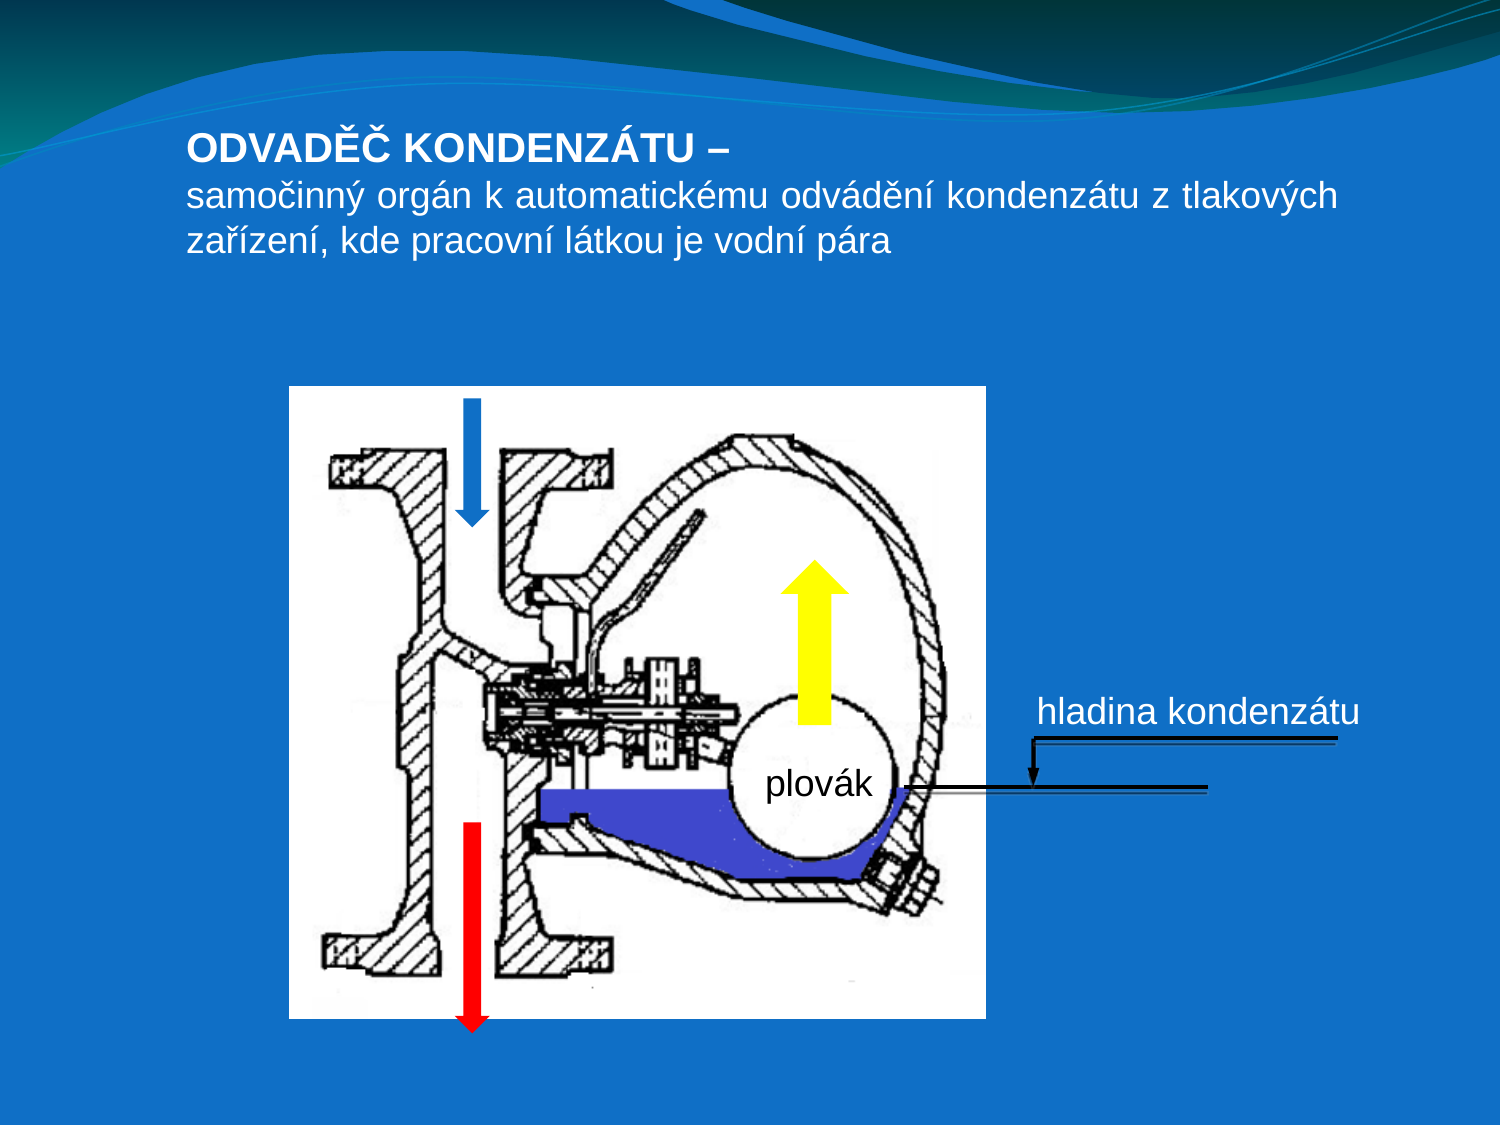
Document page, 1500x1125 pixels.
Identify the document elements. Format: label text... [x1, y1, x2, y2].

text_box [454, 398, 490, 528]
text_box [454, 822, 490, 1034]
text_box [785, 562, 845, 723]
text_box ODVADĚČ KONDENZÁTU – samočinný orgán k automatickému odvádění kondenzátu z tlakových zařízení, kde pracovní látkou je vodní pára [171, 114, 1412, 319]
picture [289, 386, 986, 1019]
text_box hladina kondenzátu [1021, 679, 1385, 741]
text_box plovák [750, 751, 1020, 813]
